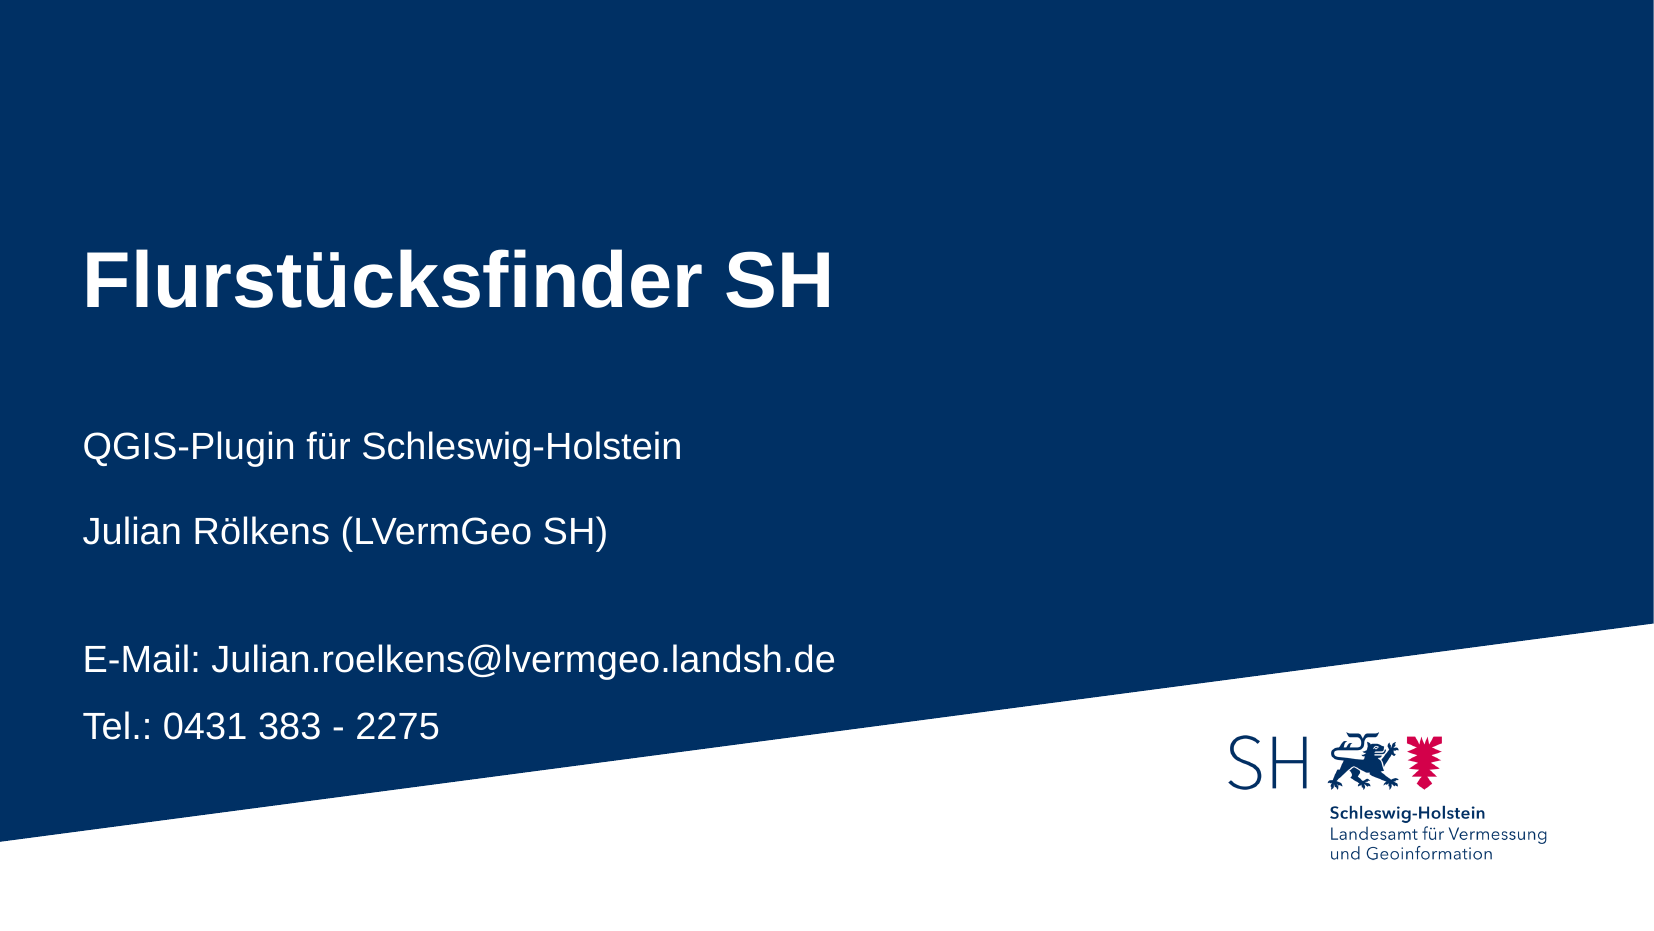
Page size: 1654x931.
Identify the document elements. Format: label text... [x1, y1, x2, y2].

picture [1228, 748, 1548, 863]
title Flurstücksfinder SH [82, 222, 1571, 424]
subtitle QGIS-Plugin für Schleswig-Holstein Julian Rölkens (LVermGeo SH) E-Mail: Julian.roelkens@lvermgeo.landsh.de Tel.: 0431 383 - 2275 [82, 424, 1571, 748]
